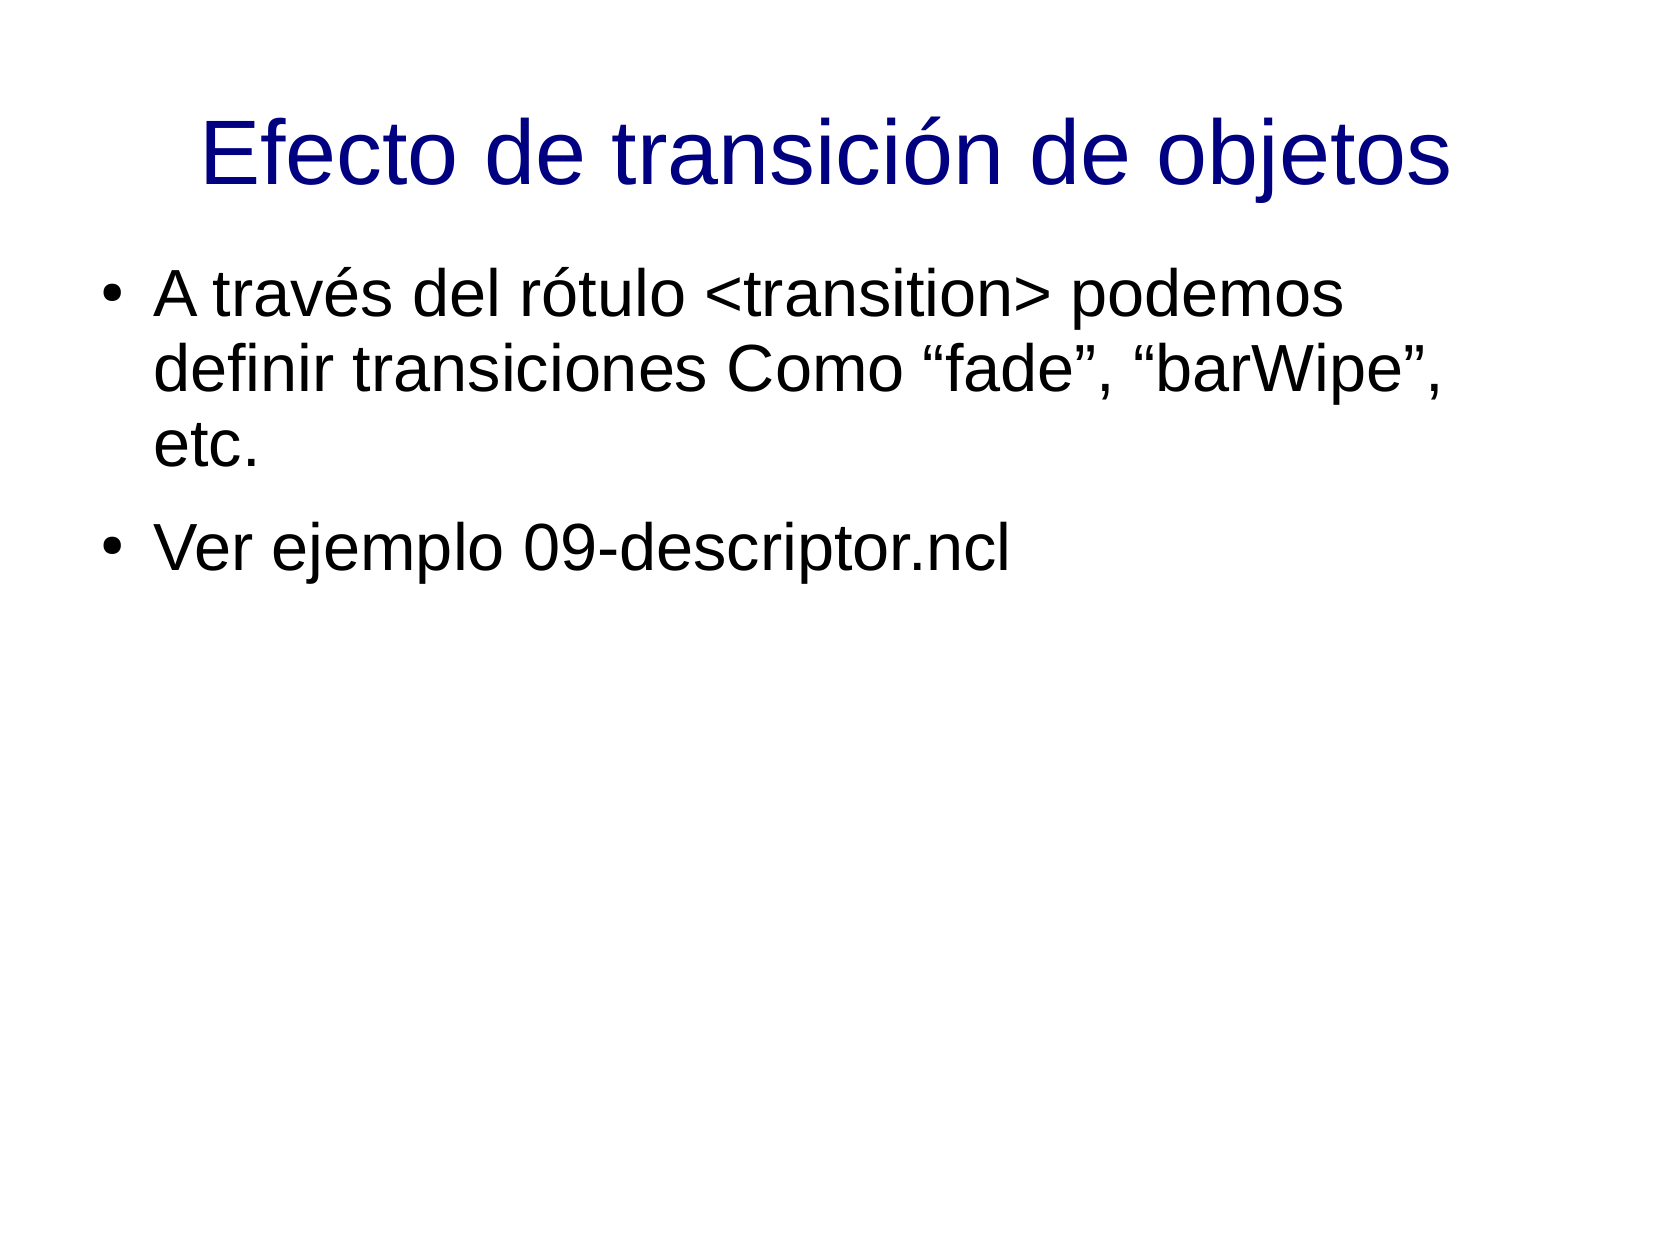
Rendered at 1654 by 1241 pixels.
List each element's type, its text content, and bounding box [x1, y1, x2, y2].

title Efecto de transición de objetos [82, 49, 1571, 257]
list A través del rótulo <transition> podemos definir transiciones Como “fade”, “barWipe”, etc. Ver ejemplo 09-descriptor.ncl [82, 256, 1538, 976]
